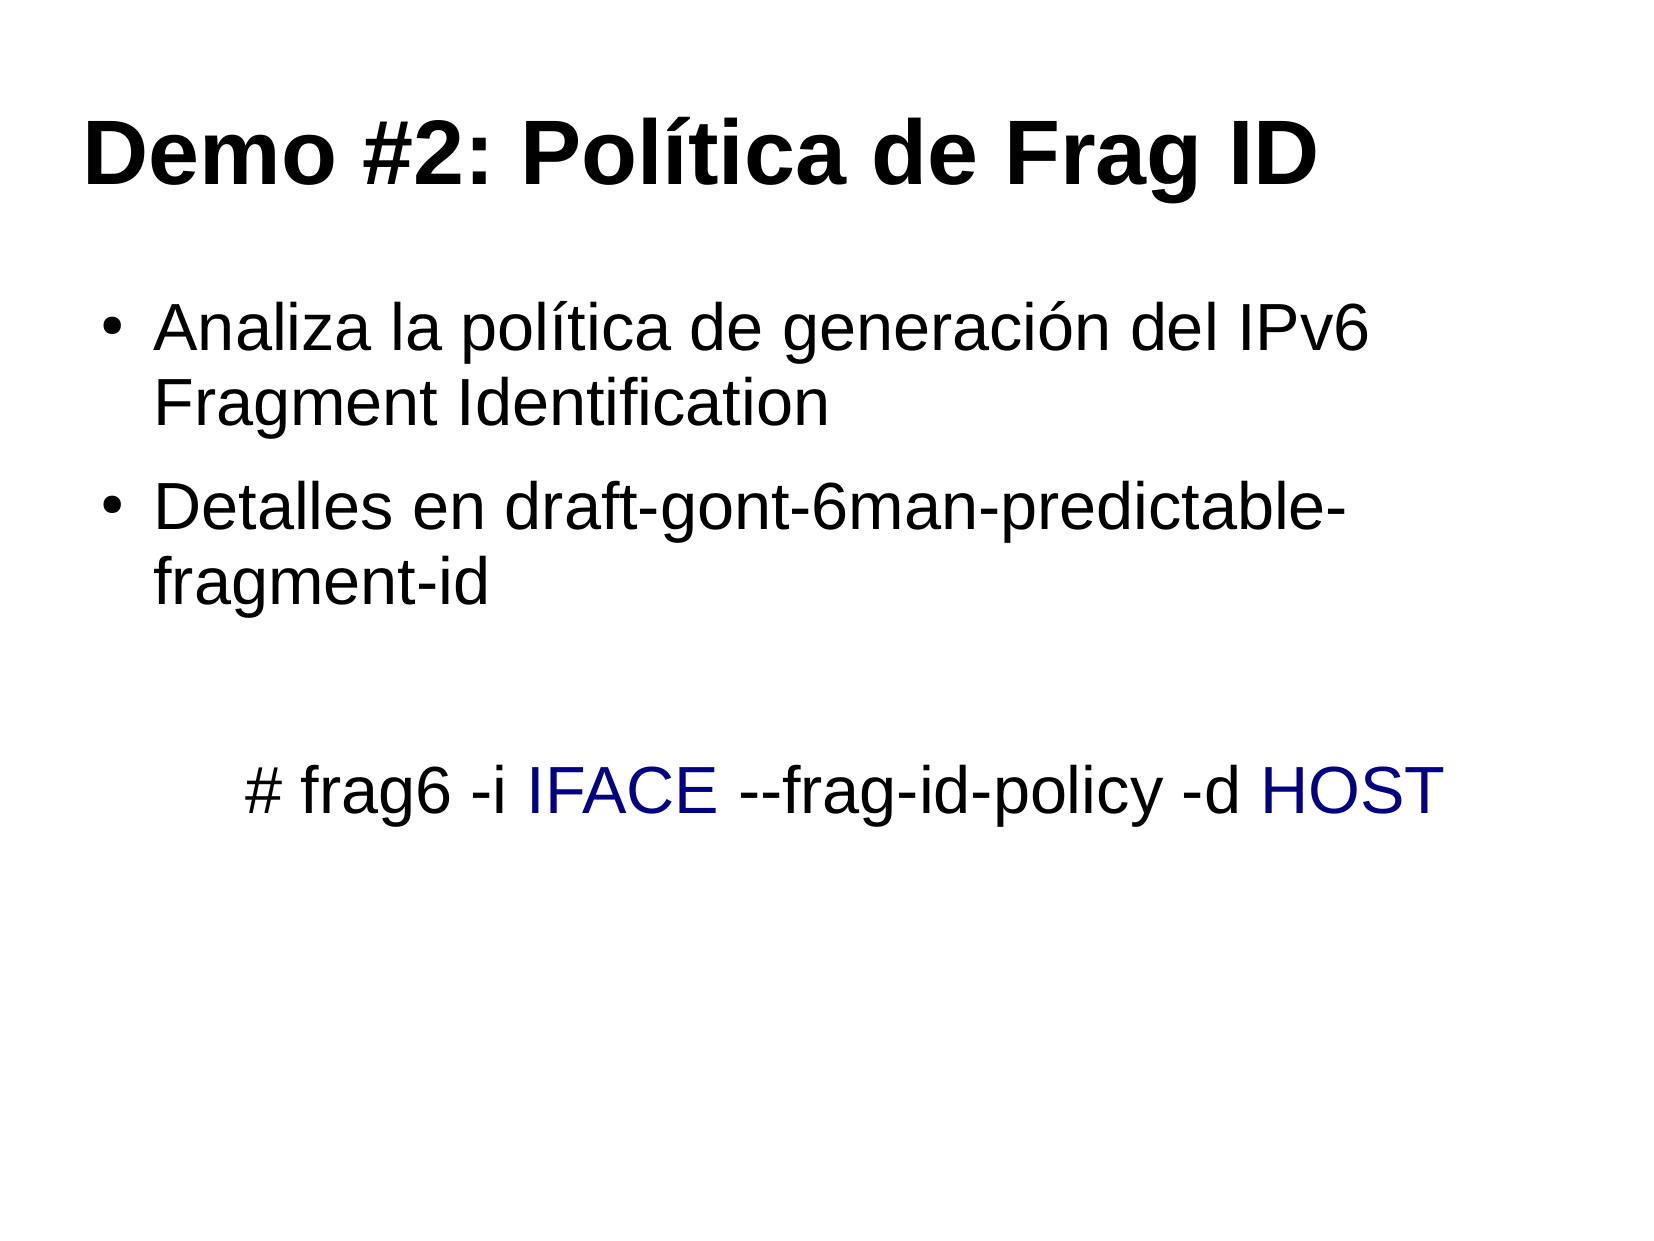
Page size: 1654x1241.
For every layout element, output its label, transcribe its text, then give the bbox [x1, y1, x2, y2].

title Demo #2: Política de Frag ID [82, 49, 1571, 257]
list Analiza la política de generación del IPv6 Fragment Identification Detalles en draft-gont-6man-predictable-fragment-id # frag6 -i IFACE --frag-id-policy -d HOST [82, 290, 1538, 1010]
